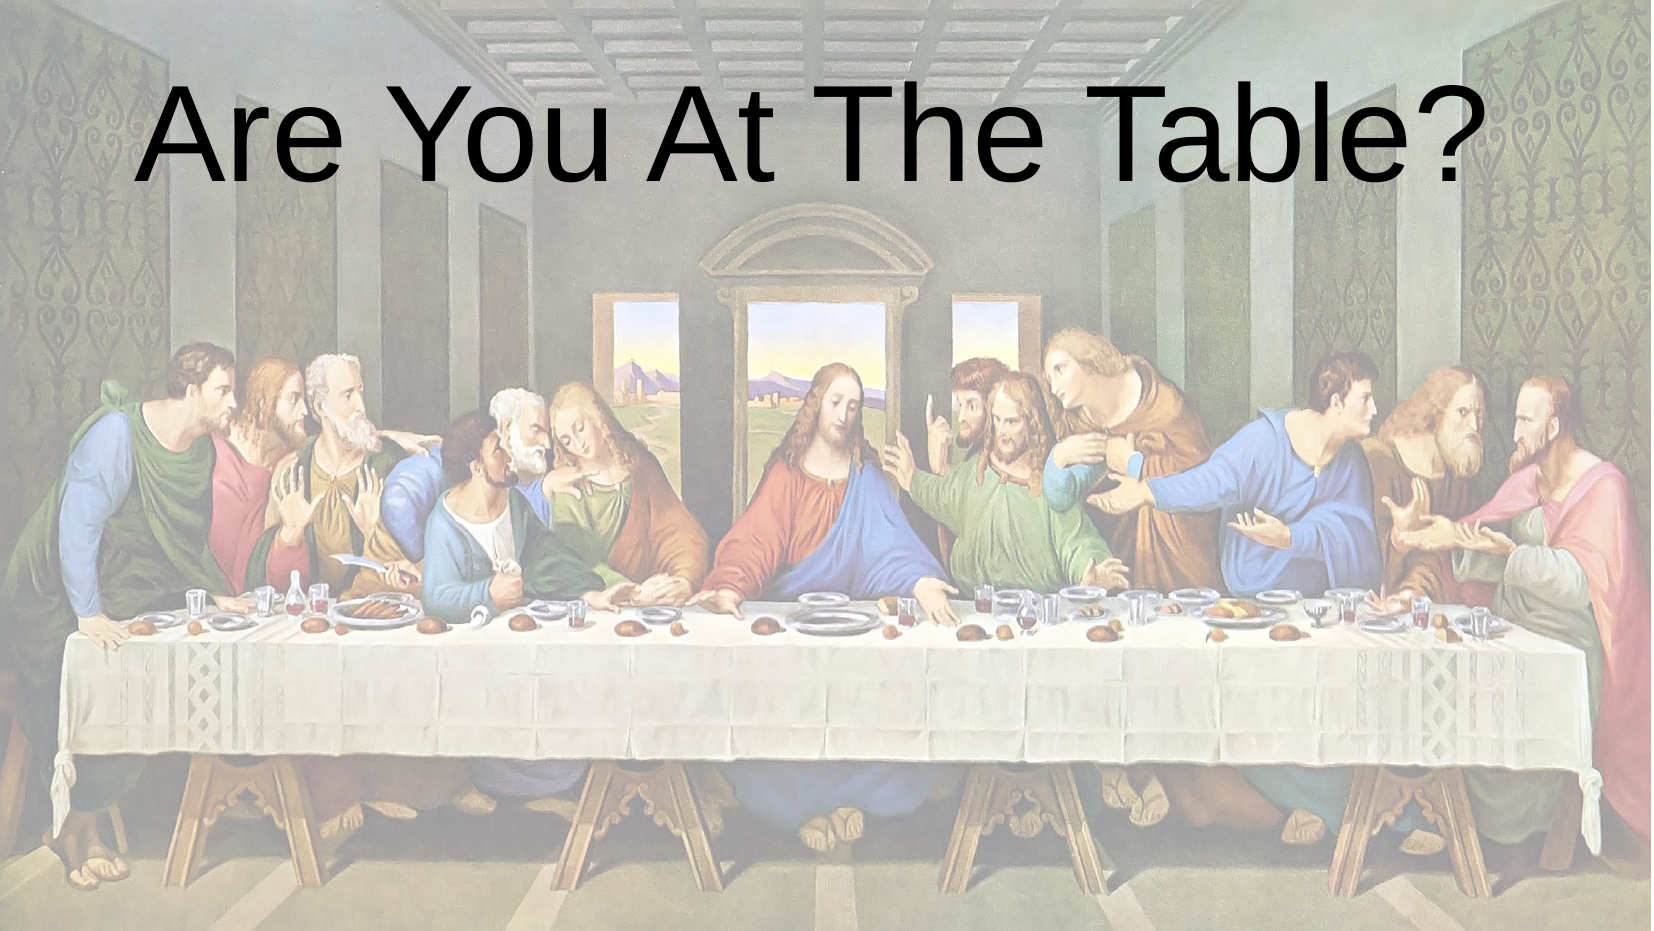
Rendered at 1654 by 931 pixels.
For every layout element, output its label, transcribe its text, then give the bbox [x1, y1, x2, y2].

title Are You At The Table? [11, 37, 1613, 231]
picture [0, 0, 1651, 931]
